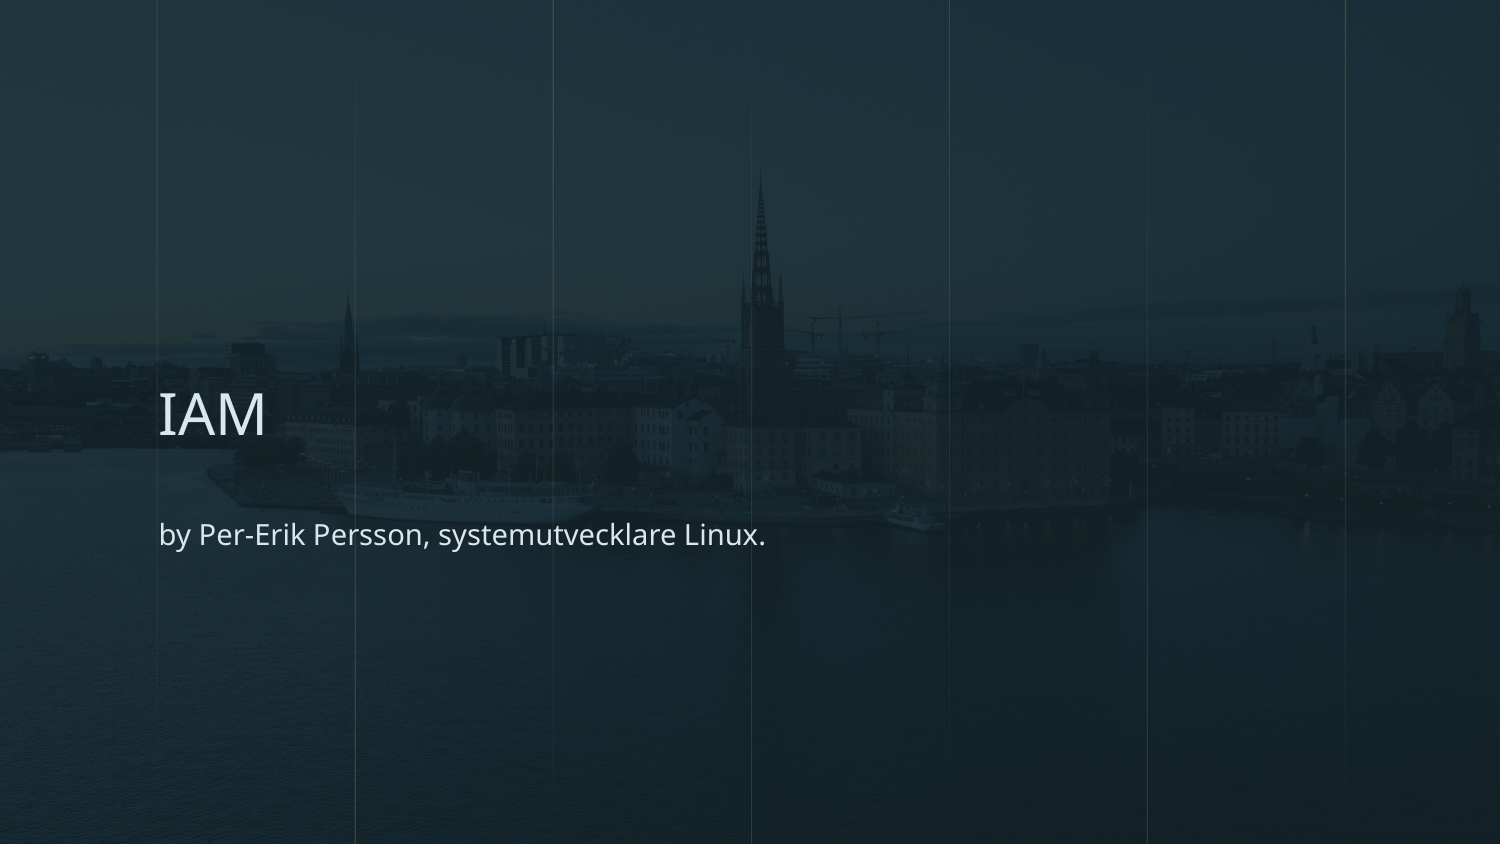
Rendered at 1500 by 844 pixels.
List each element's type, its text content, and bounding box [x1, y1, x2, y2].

picture [0, 0, 1500, 844]
text_box IAM by Per-Erik Persson, systemutvecklare Linux. [143, 361, 1211, 591]
